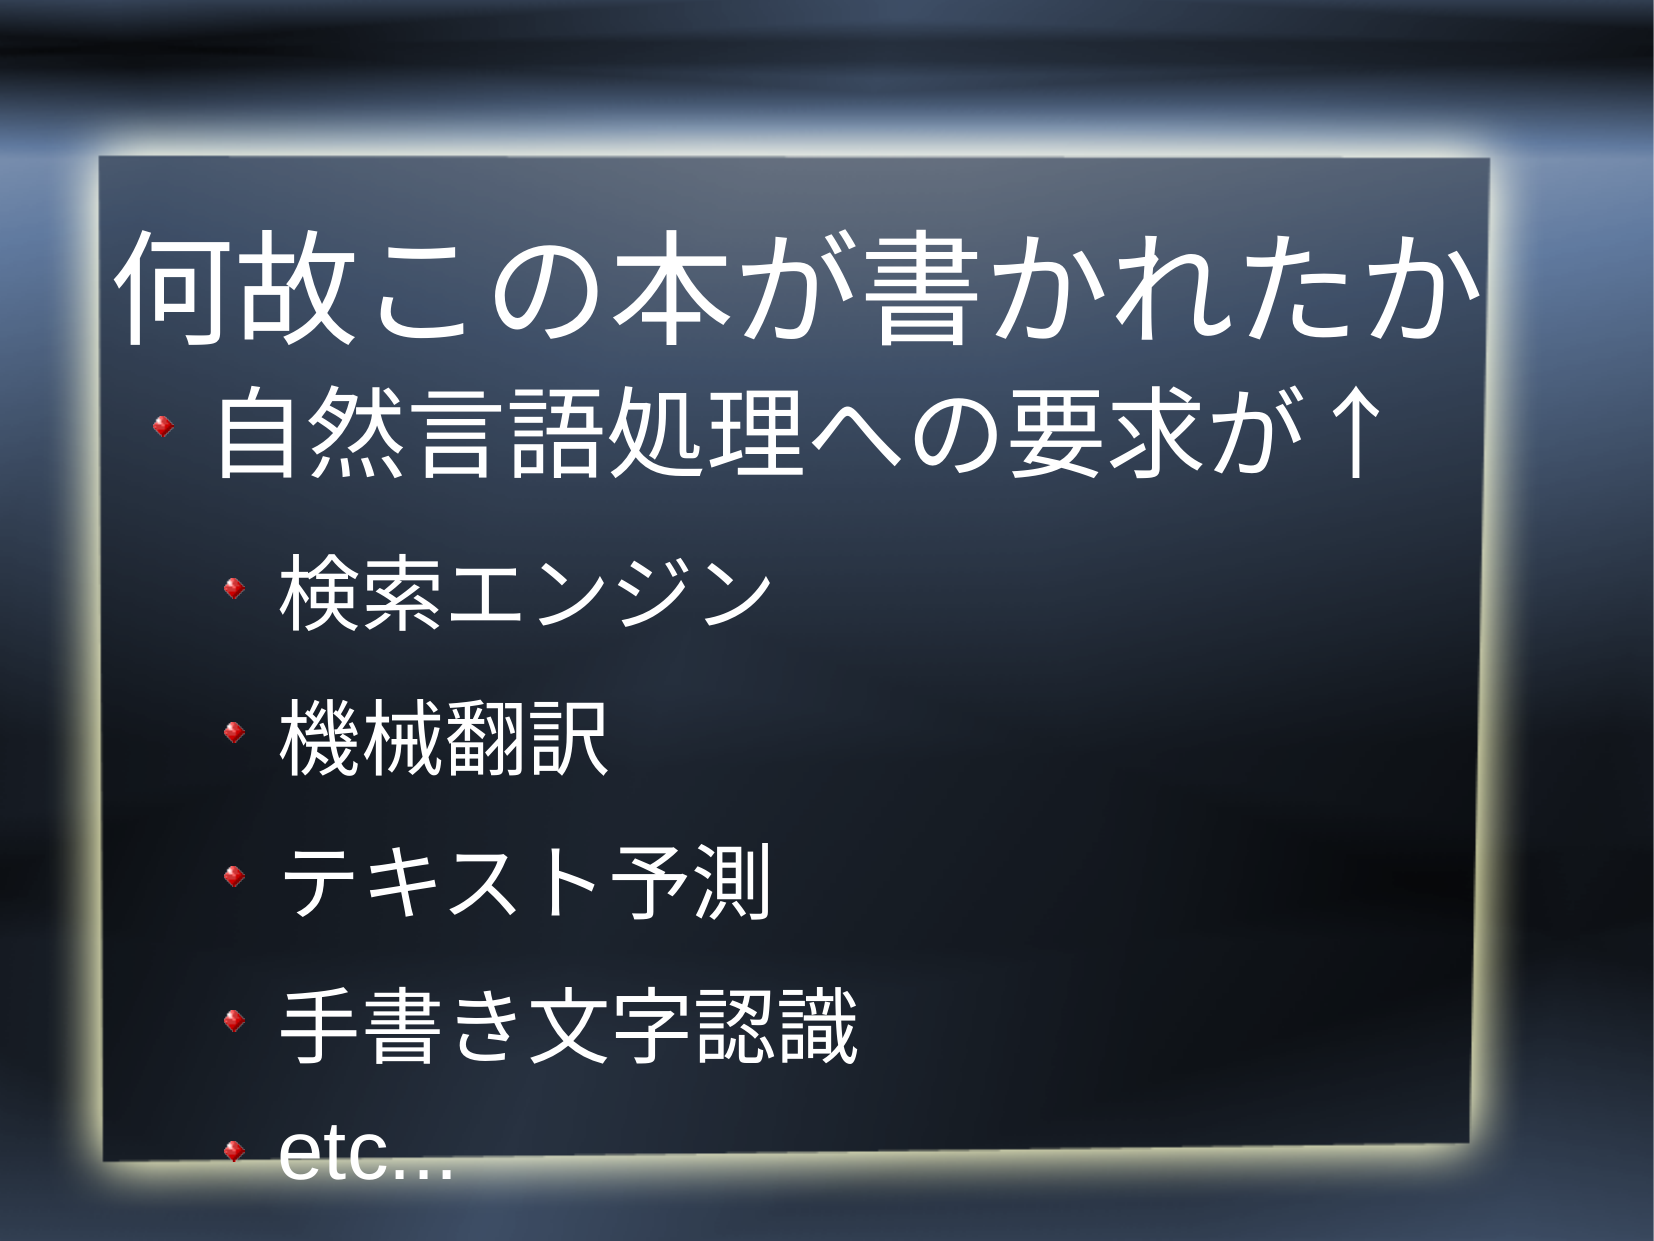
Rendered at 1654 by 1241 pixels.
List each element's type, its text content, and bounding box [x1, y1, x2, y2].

title 何故この本が書かれたか [59, 177, 1536, 384]
picture [0, 0, 1654, 1241]
list 自然言語処理への要求が↑ 検索エンジン 機械翻訳 テキスト予測 手書き文字認識 etc... 自然なヒューマンインターフェース [135, 354, 1506, 1182]
